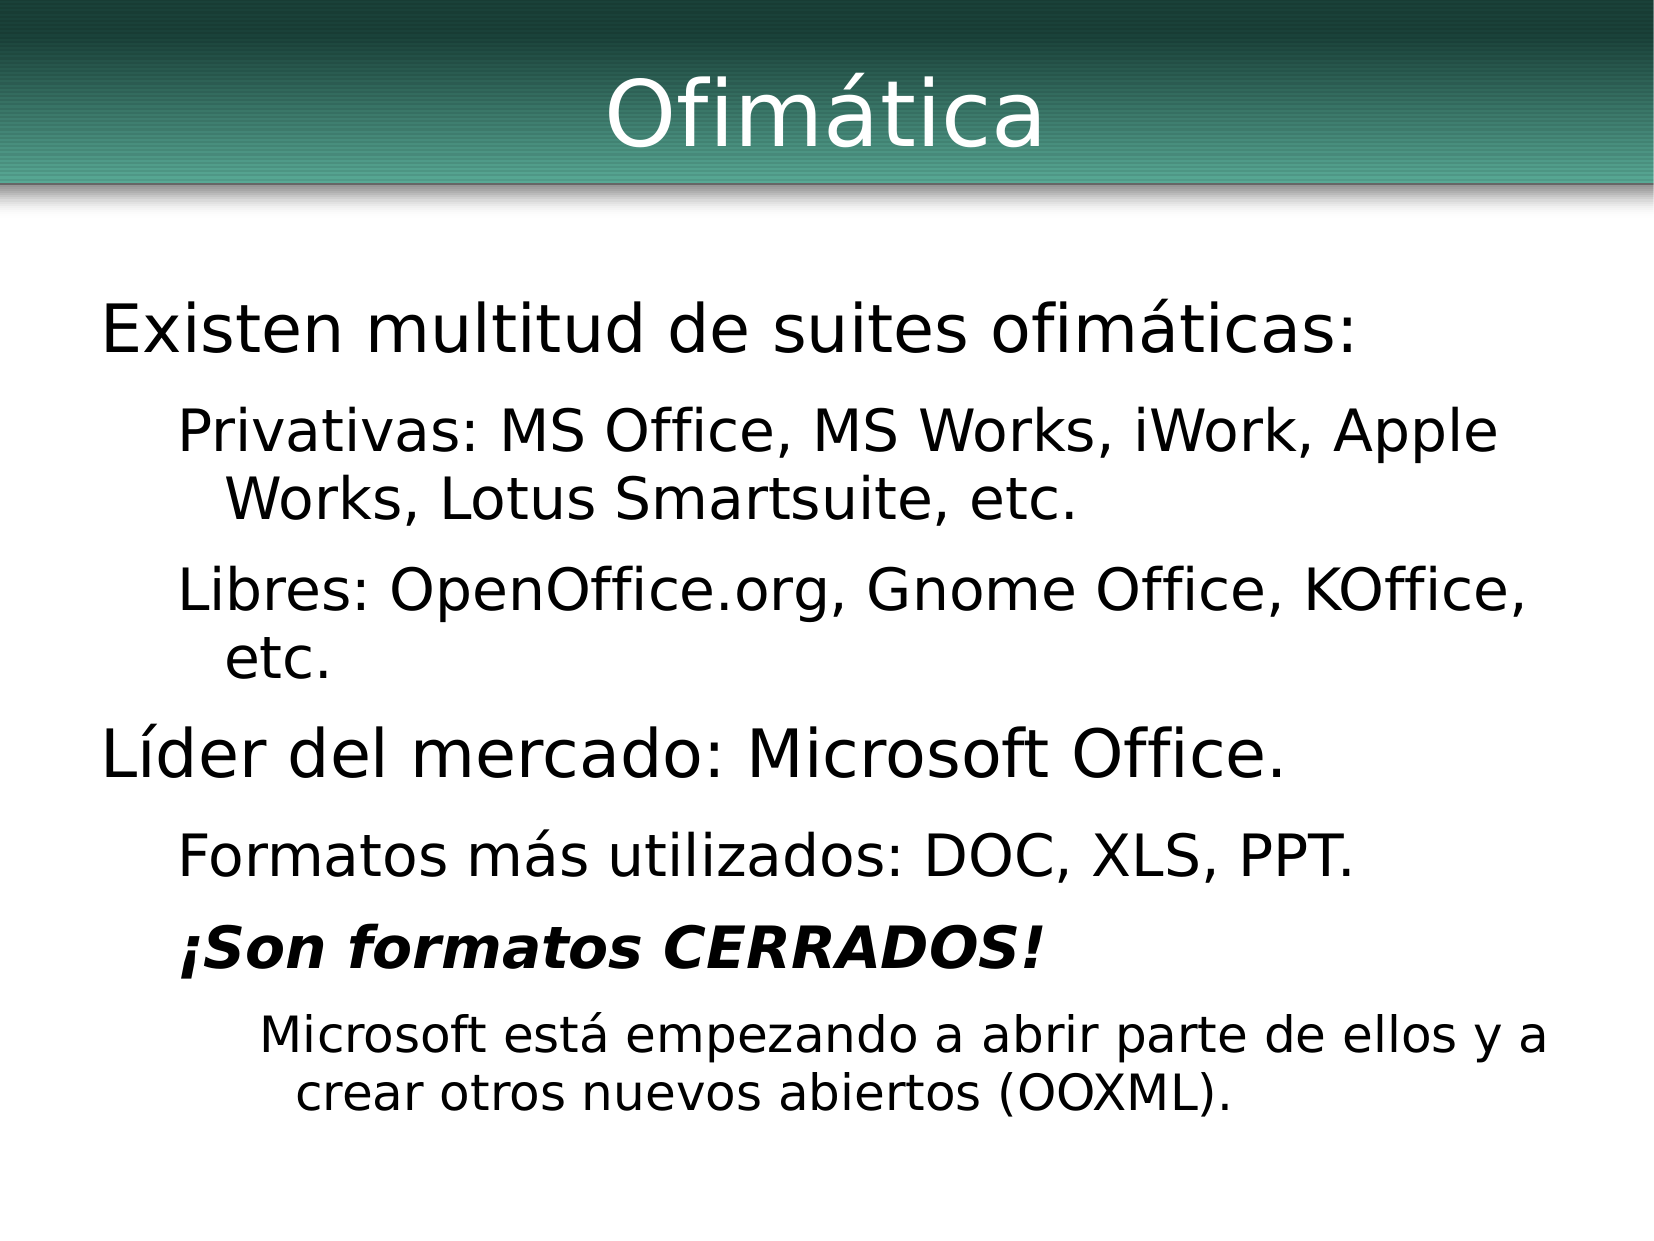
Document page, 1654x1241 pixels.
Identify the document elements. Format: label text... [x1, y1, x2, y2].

list Existen multitud de suites ofimáticas: Privativas: MS Office, MS Works, iWork, Apple Works, Lotus Smartsuite, etc. Libres: OpenOffice.org, Gnome Office, KOffice, etc. Líder del mercado: Microsoft Office. Formatos más utilizados: DOC, XLS, PPT. ¡Son formatos CERRADOS! Microsoft está empezando a abrir parte de ellos y a crear otros nuevos abiertos (OOXML). [82, 290, 1571, 1123]
title Ofimática [82, 11, 1571, 219]
picture [0, 0, 1654, 225]
